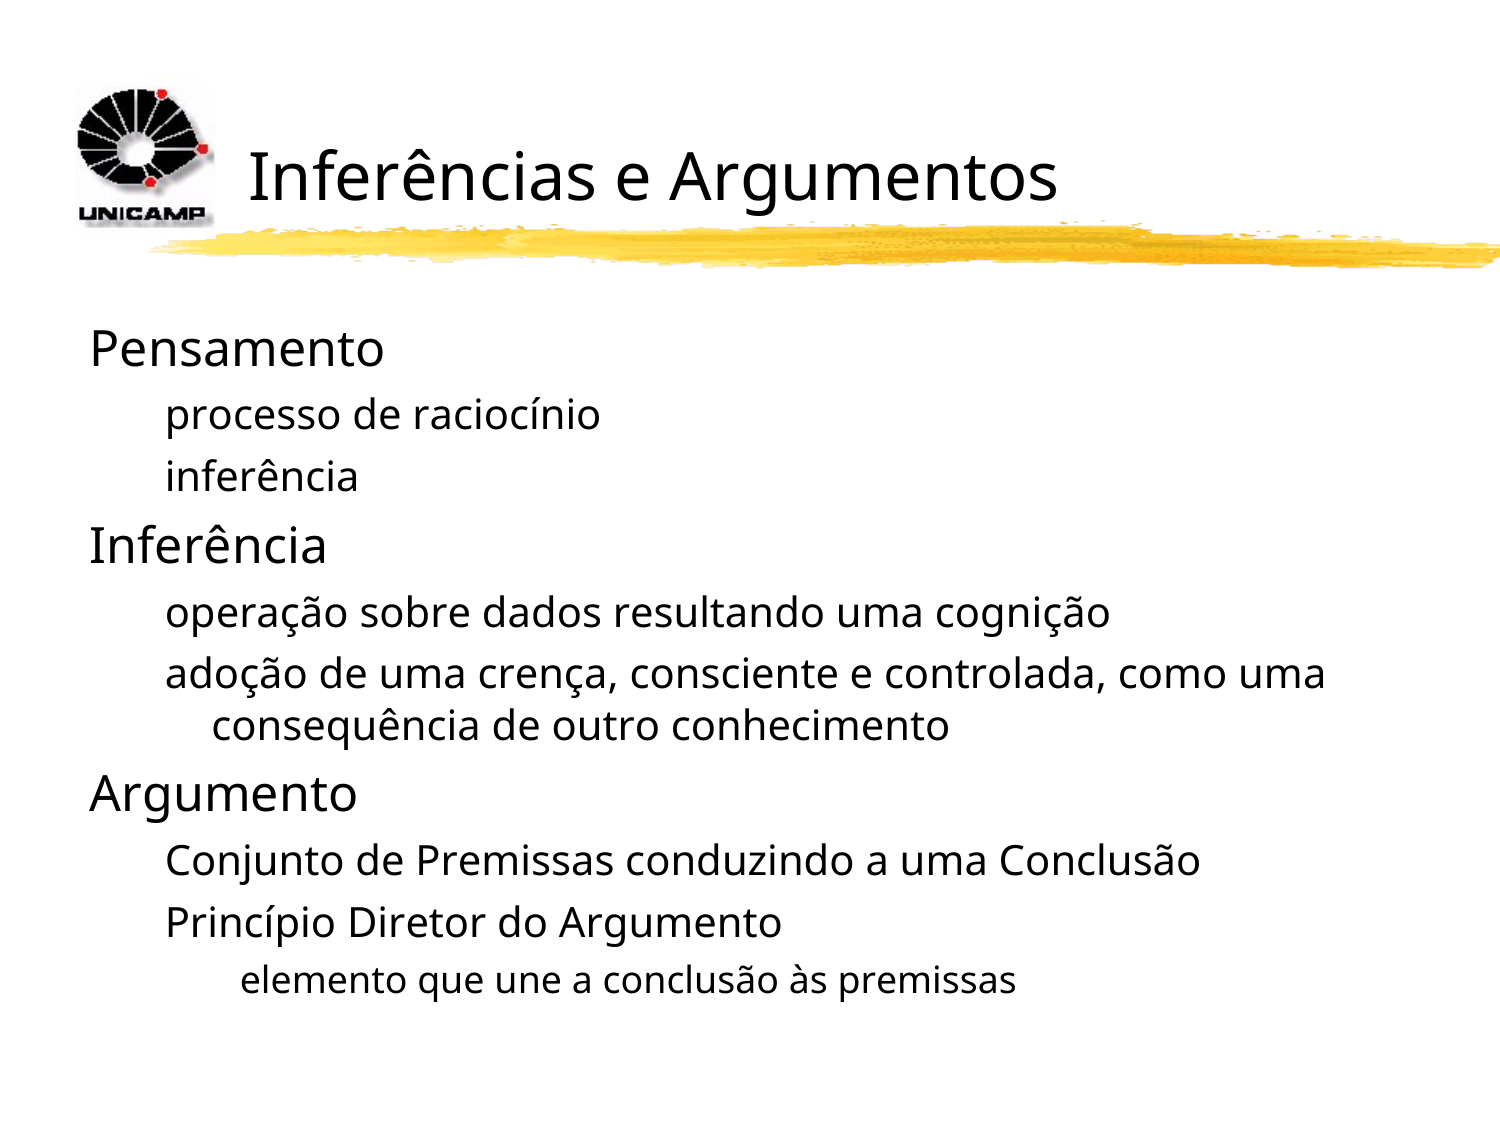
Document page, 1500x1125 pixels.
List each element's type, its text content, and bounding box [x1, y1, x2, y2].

picture [75, 74, 1500, 279]
title Inferências e Argumentos [233, 37, 1434, 225]
list Pensamento processo de raciocínio inferência Inferência operação sobre dados resultando uma cognição adoção de uma crença, consciente e controlada, como uma consequência de outro conhecimento Argumento Conjunto de Premissas conduzindo a uma Conclusão Princípio Diretor do Argumento elemento que une a conclusão às premissas [74, 309, 1417, 994]
